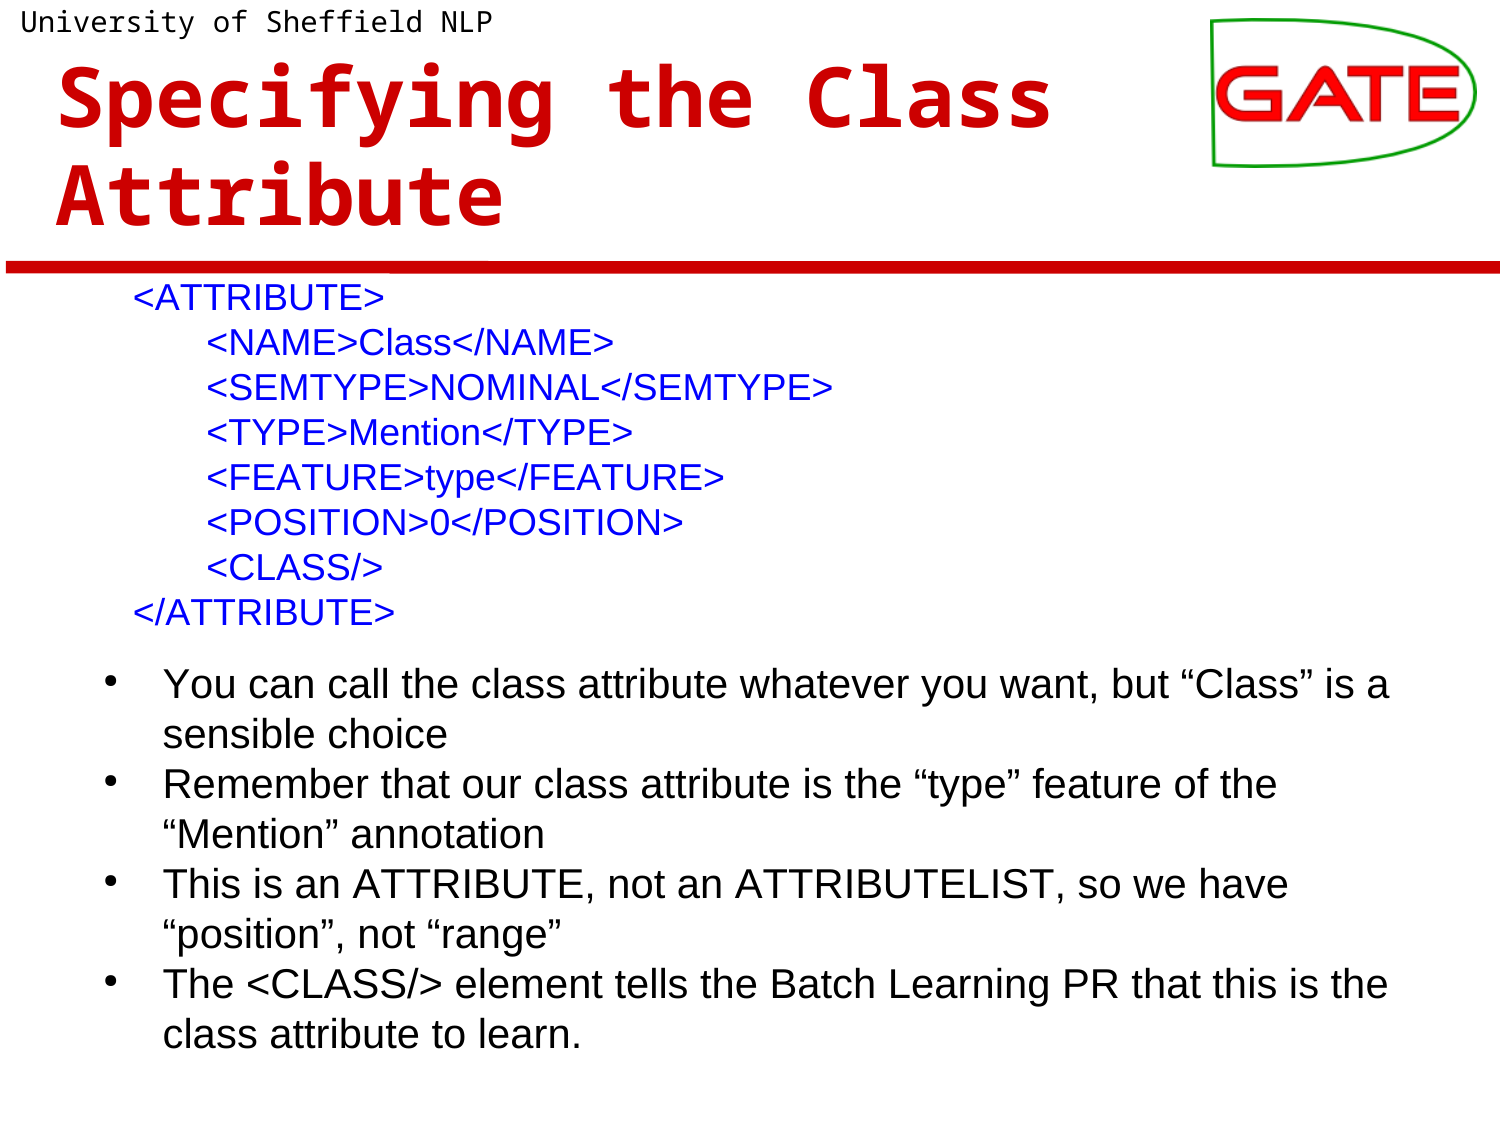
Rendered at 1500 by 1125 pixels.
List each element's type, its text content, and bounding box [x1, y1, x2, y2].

text_box You can call the class attribute whatever you want, but “Class” is a sensible choice Remember that our class attribute is the “type” feature of the “Mention” annotation This is an ATTRIBUTE, not an ATTRIBUTELIST, so we have “position”, not “range” The <CLASS/> element tells the Batch Learning PR that this is the class attribute to learn. [88, 649, 1447, 1094]
title Specifying the Class Attribute [41, 37, 1391, 254]
picture [1210, 18, 1477, 168]
text_box <ATTRIBUTE> <NAME>Class</NAME> <SEMTYPE>NOMINAL</SEMTYPE> <TYPE>Mention</TYPE> <FEATURE>type</FEATURE> <POSITION>0</POSITION> <CLASS/> </ATTRIBUTE> [118, 265, 916, 649]
